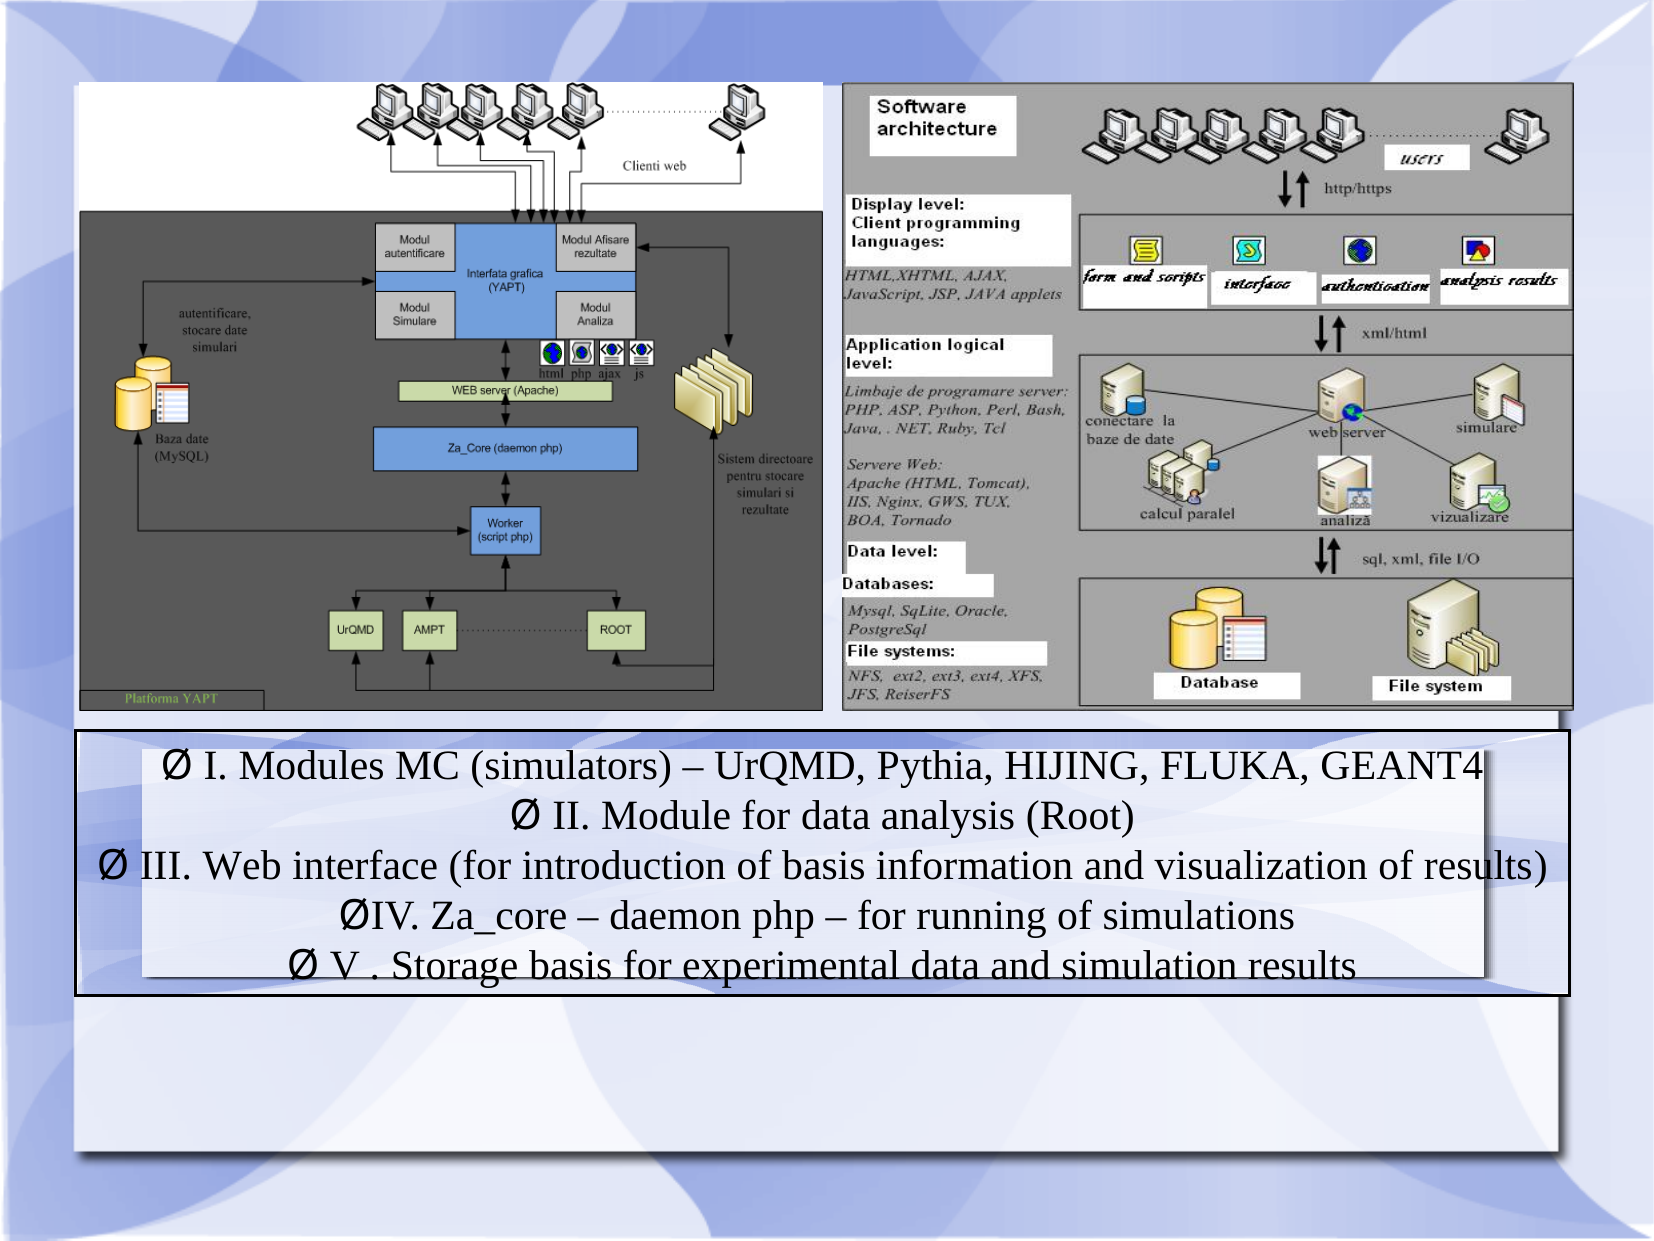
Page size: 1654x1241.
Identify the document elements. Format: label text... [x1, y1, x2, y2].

picture [842, 82, 1574, 711]
text_box I. Modules MC (simulators) – UrQMD, Pythia, HIJING, FLUKA, GEANT4 II. Module for data analysis (Root) III. Web interface (for introduction of basis information and visualization of results) IV. Za_core – daemon php – for running of simulations V . Storage basis for experimental data and simulation results [76, 730, 1569, 996]
picture [79, 82, 823, 711]
